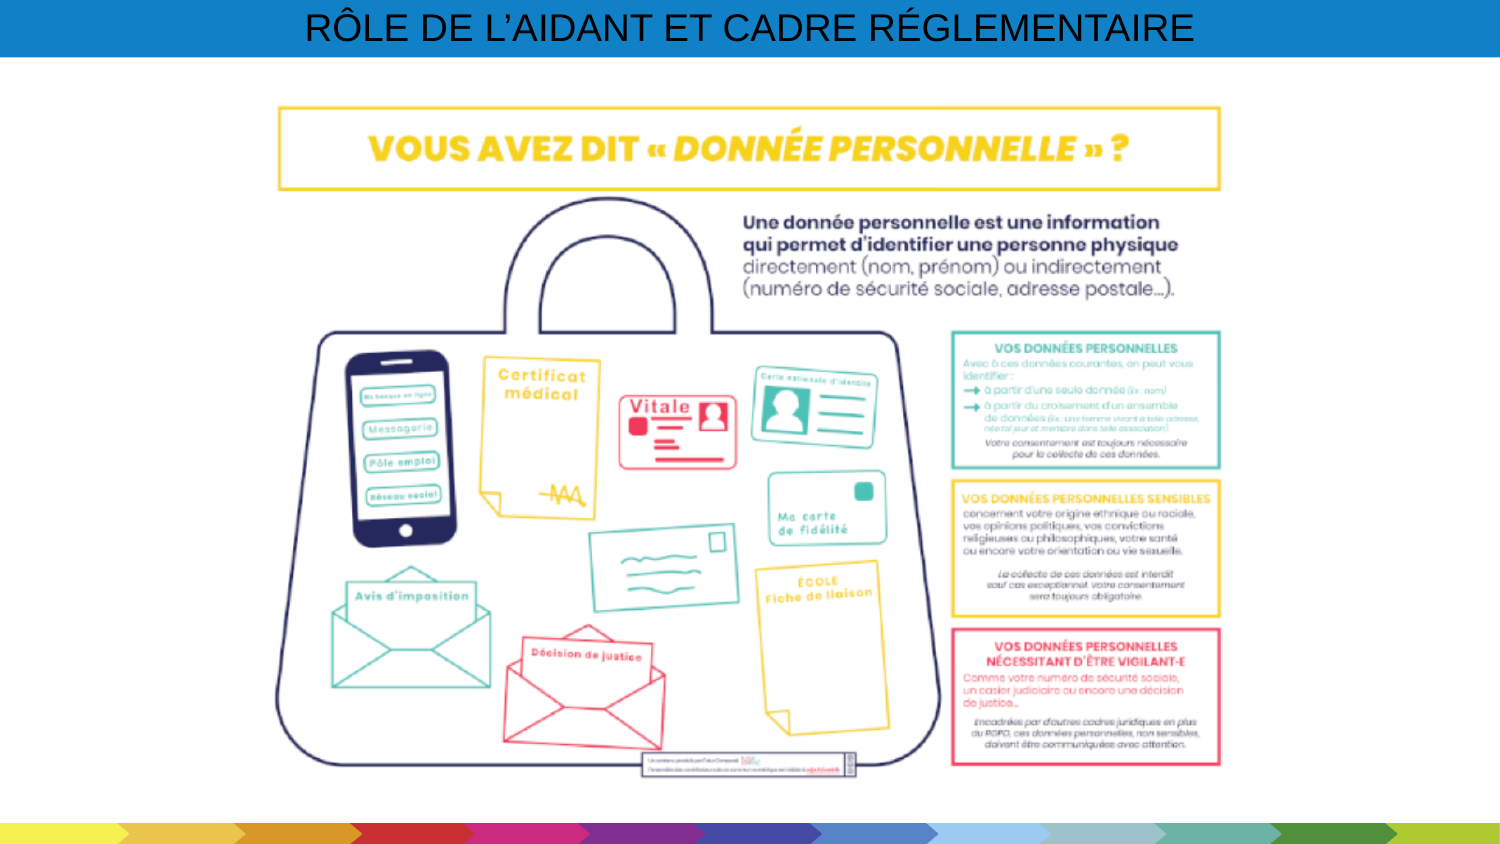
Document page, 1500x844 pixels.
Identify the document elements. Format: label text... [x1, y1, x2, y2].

title RÔLE DE L’AIDANT ET CADRE RÉGLEMENTAIRE [0, 0, 1500, 58]
picture [0, 823, 1500, 844]
picture [261, 100, 1239, 790]
